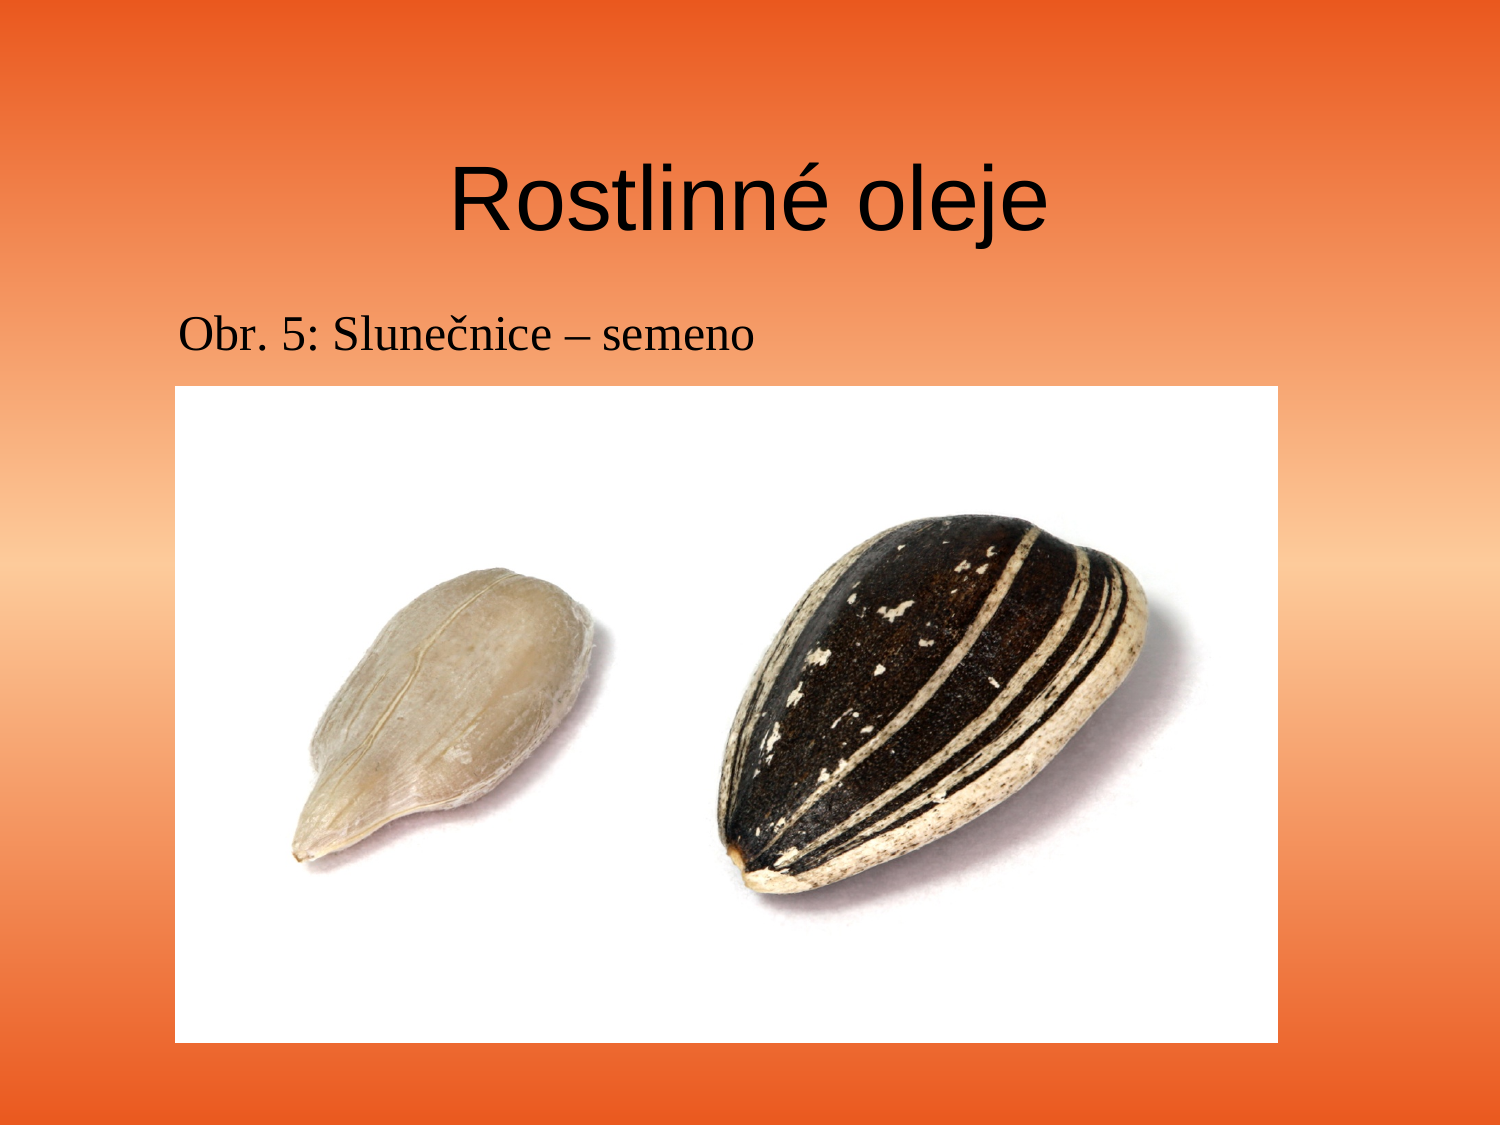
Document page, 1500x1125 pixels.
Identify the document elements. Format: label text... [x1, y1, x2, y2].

text_box Obr. 5: Slunečnice – semeno [164, 292, 904, 369]
title Rostlinné oleje [112, 99, 1388, 288]
text_box [175, 386, 1278, 1044]
